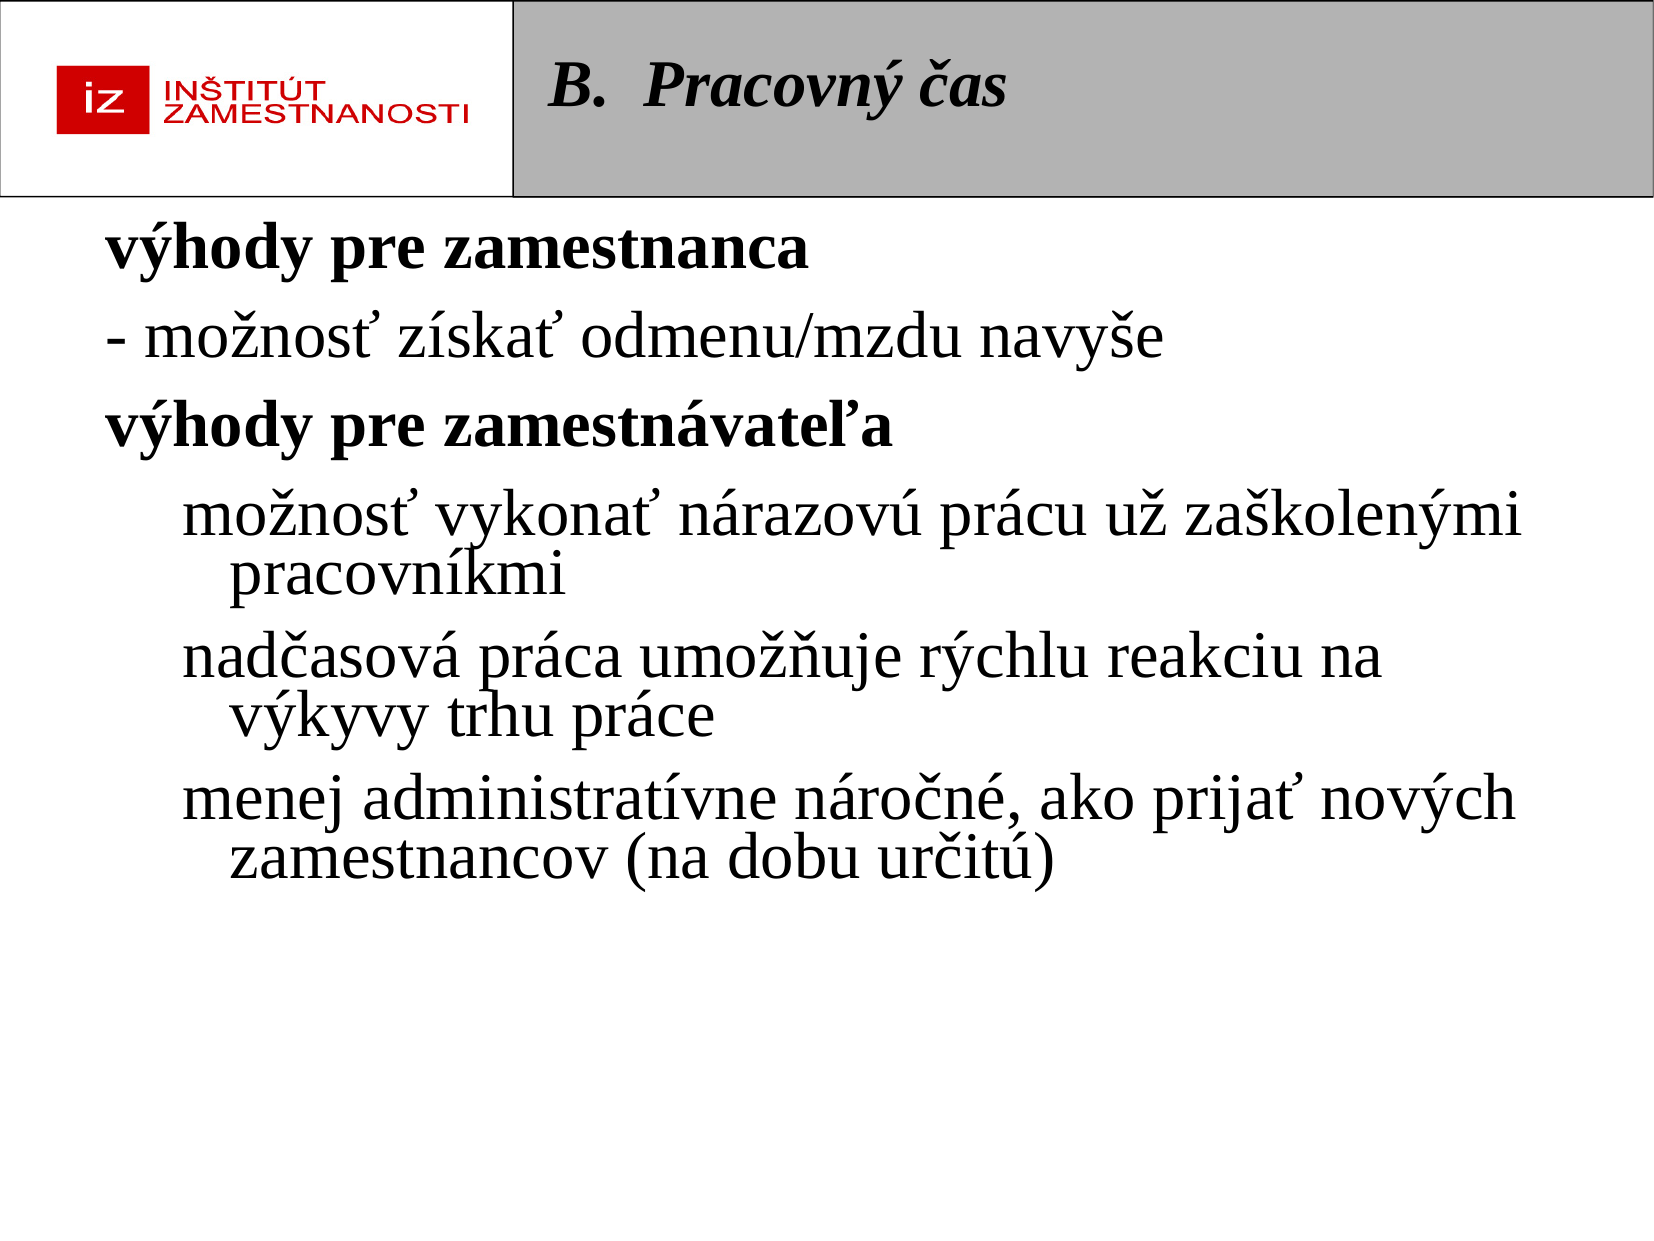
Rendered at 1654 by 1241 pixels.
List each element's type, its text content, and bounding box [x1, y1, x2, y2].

text_box B. Pracovný čas [531, 59, 1040, 134]
text_box [0, 0, 1654, 197]
list výhody pre zamestnanca - možnosť získať odmenu/mzdu navyše výhody pre zamestnávateľa možnosť vykonať nárazovú prácu už zaškolenými pracovníkmi nadčasová práca umožňuje rýchlu reakciu na výkyvy trhu práce menej administratívne náročné, ako prijať nových zamestnancov (na dobu určitú) [88, 221, 1565, 1003]
picture [5, 6, 513, 190]
